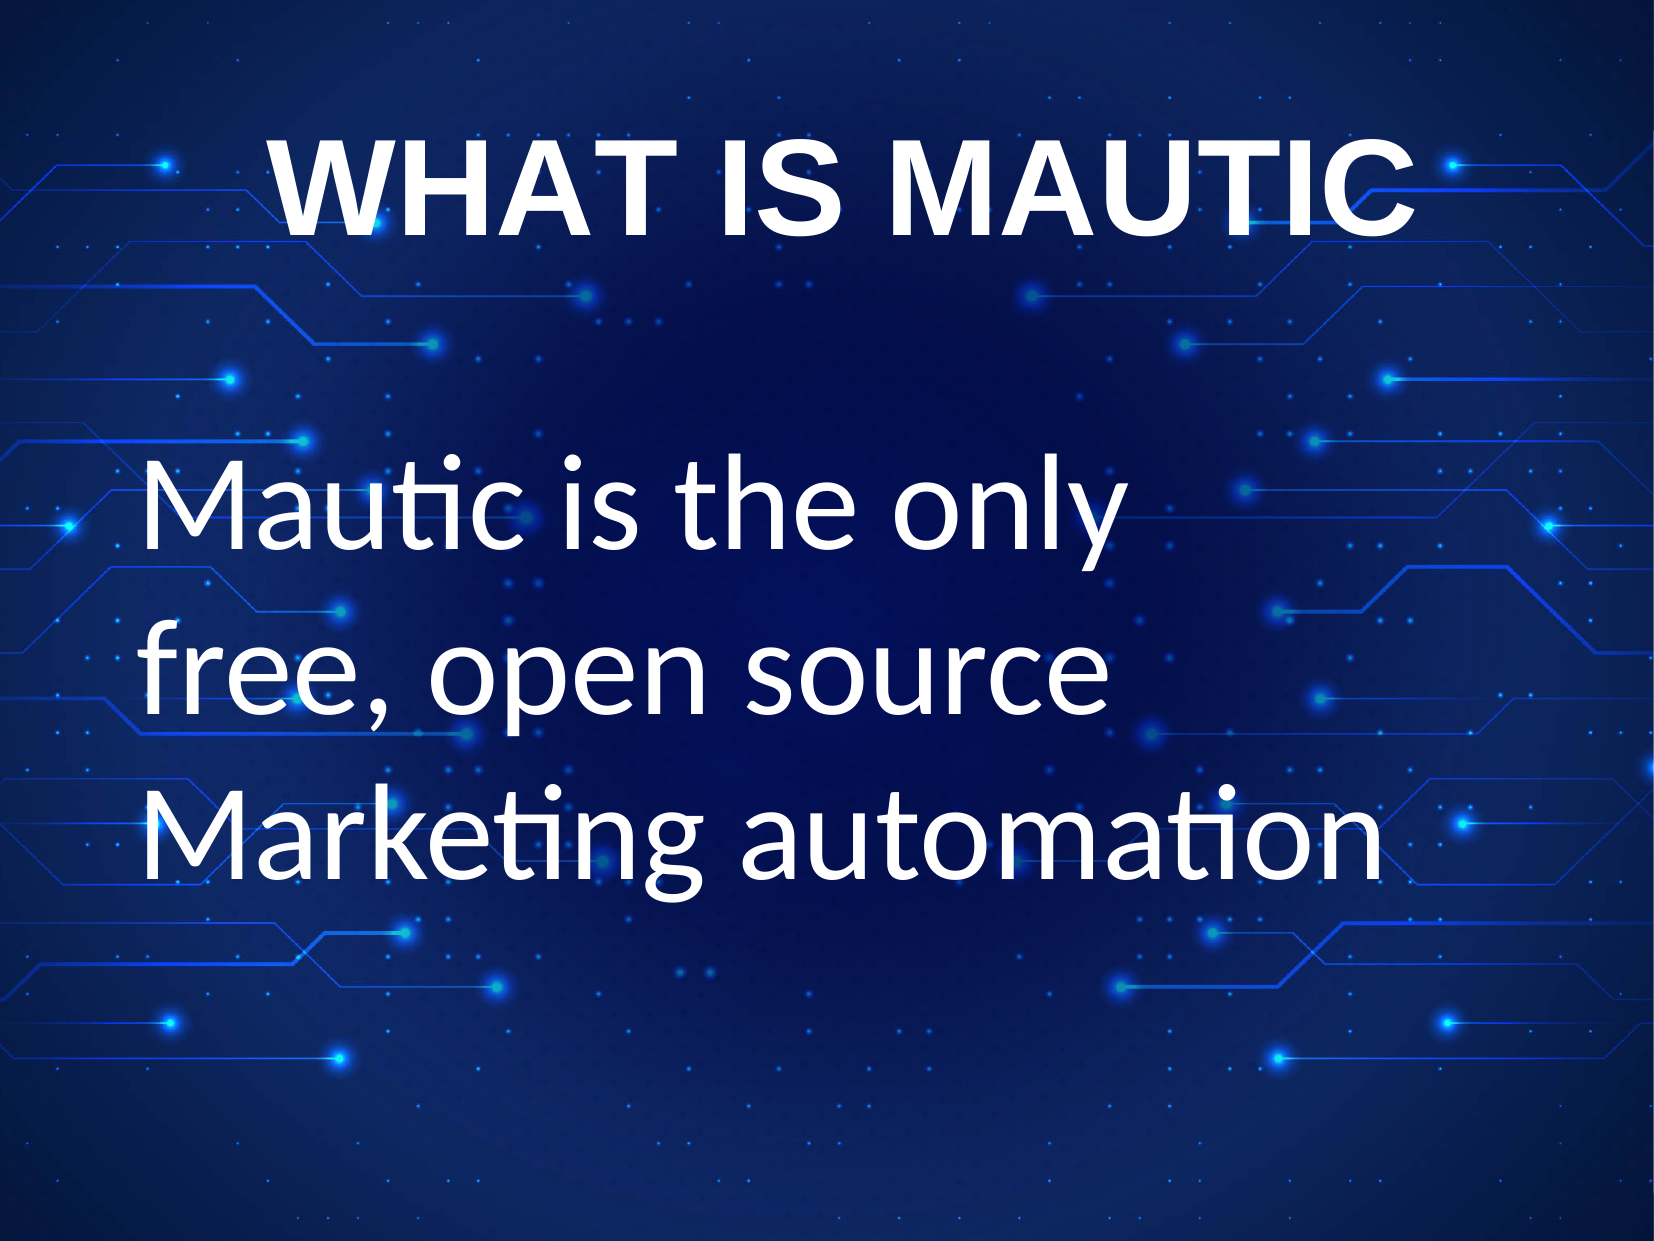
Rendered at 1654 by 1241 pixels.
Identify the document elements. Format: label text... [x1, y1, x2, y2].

text_box Mautic is the only free, open source Marketing automation [121, 404, 1496, 920]
text_box WHAT IS MAUTIC [16, 96, 1654, 264]
picture [0, 0, 1654, 1241]
